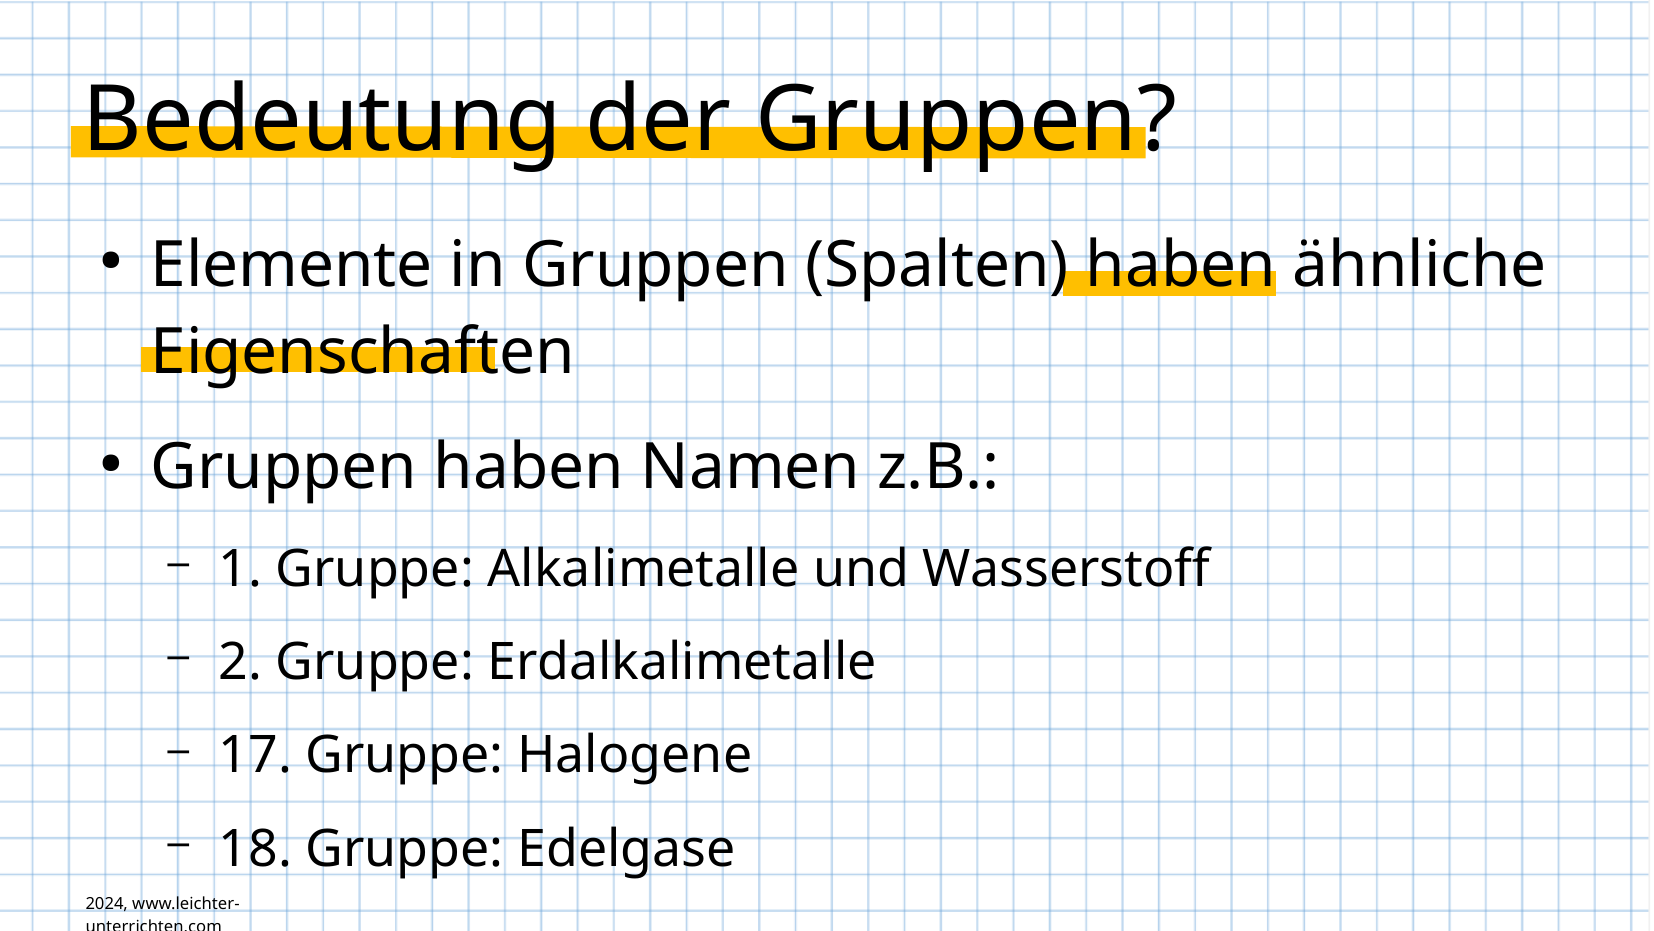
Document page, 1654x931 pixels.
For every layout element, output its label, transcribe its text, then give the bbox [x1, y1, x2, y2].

picture [198, 924, 204, 931]
list Elemente in Gruppen (Spalten) haben ähnliche Eigenschaften Gruppen haben Namen z.B.: 1. Gruppe: Alkalimetalle und Wasserstoff 2. Gruppe: Erdalkalimetalle 17. Gruppe: Halogene 18. Gruppe: Edelgase [82, 217, 1571, 886]
title Bedeutung der Gruppen? [82, 37, 1571, 193]
picture [0, 0, 1651, 931]
